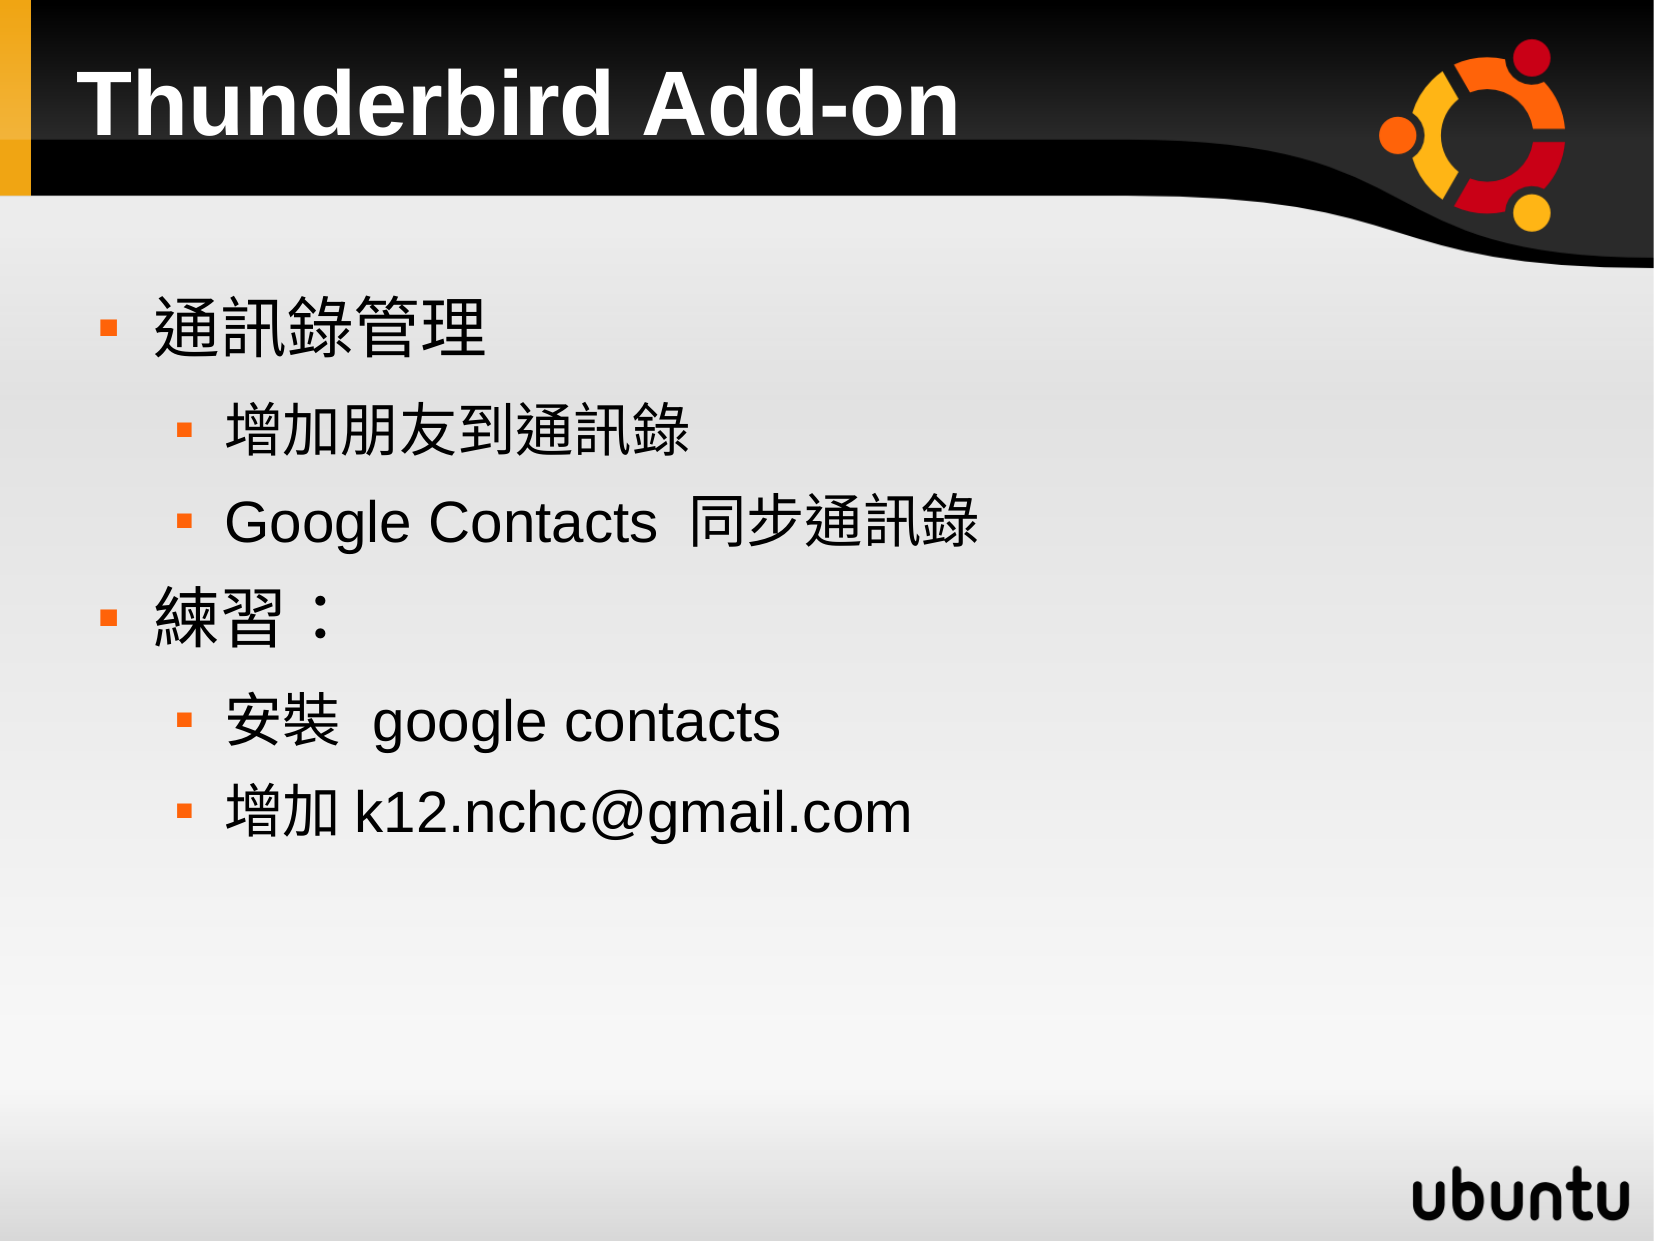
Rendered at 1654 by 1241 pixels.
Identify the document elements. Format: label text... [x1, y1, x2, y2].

list 通訊錄管理 增加朋友到通訊錄 Google Contacts 同步通訊錄 練習： 安裝 google contacts 增加k12.nchc@gmail.com [82, 290, 1571, 1094]
picture [0, 0, 1654, 1241]
title Thunderbird Add-on [76, 7, 1565, 200]
